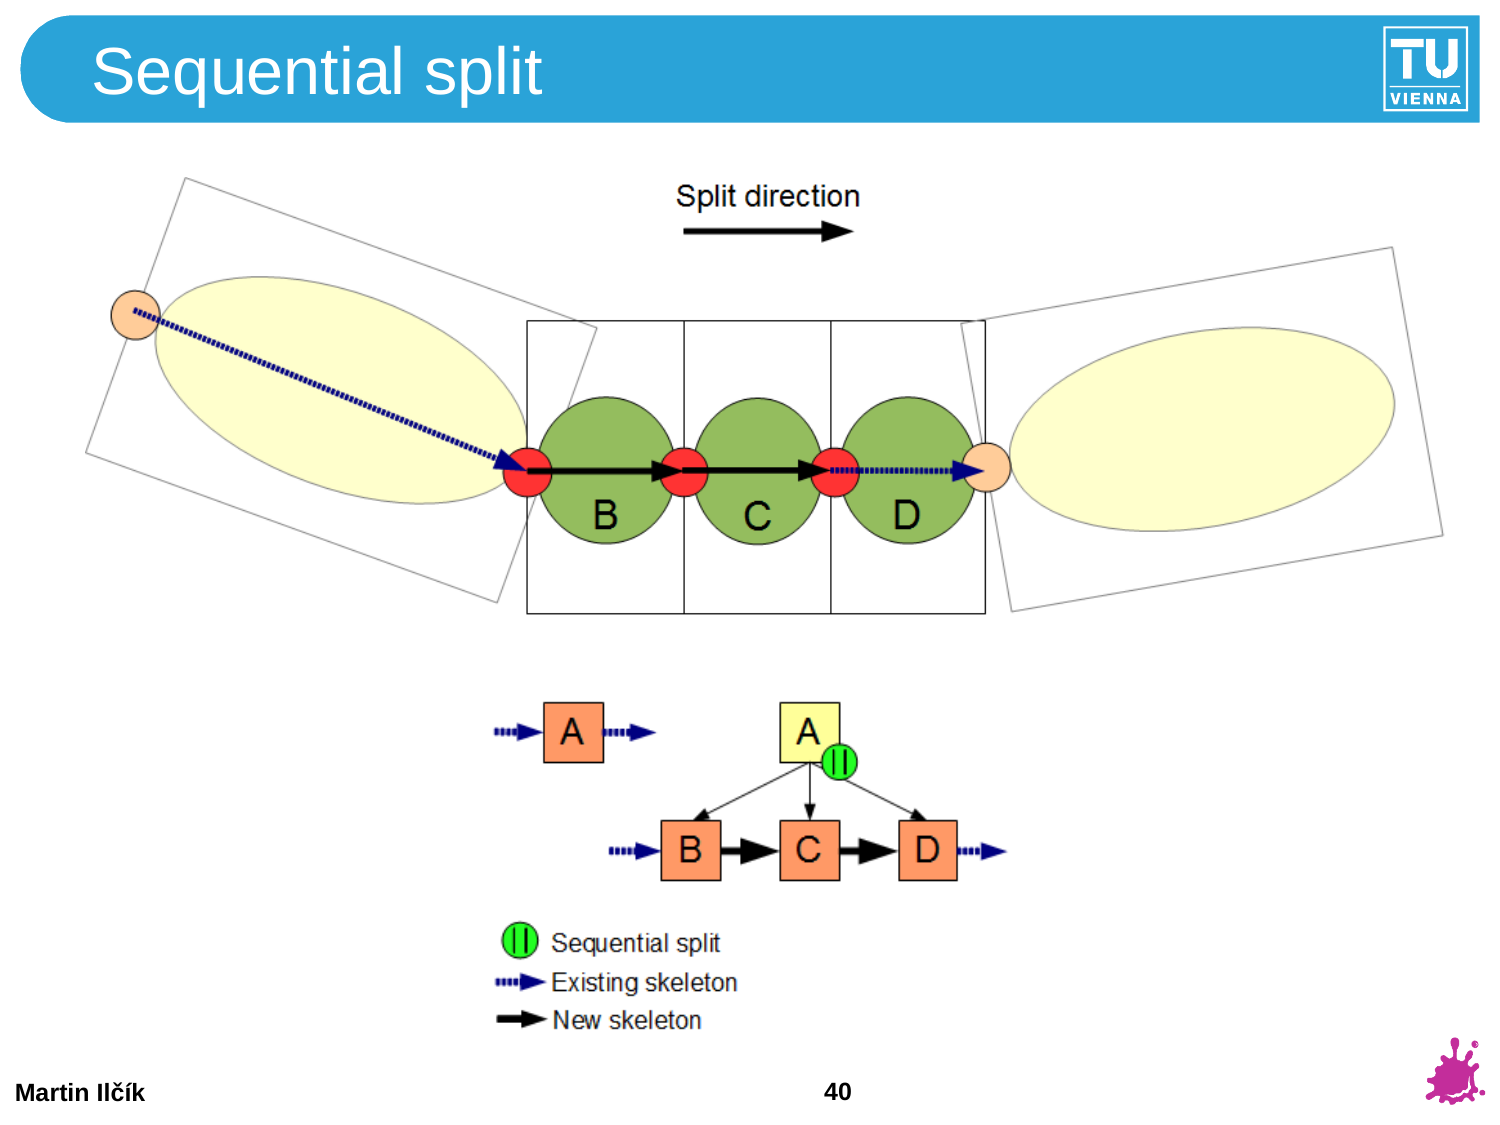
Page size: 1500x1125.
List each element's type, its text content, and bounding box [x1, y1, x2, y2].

title Sequential split [76, 0, 1350, 167]
text_box Martin Ilčík [0, 1068, 617, 1117]
text_box 45 [749, 1067, 927, 1117]
picture [85, 177, 1447, 621]
picture [484, 696, 1016, 1034]
